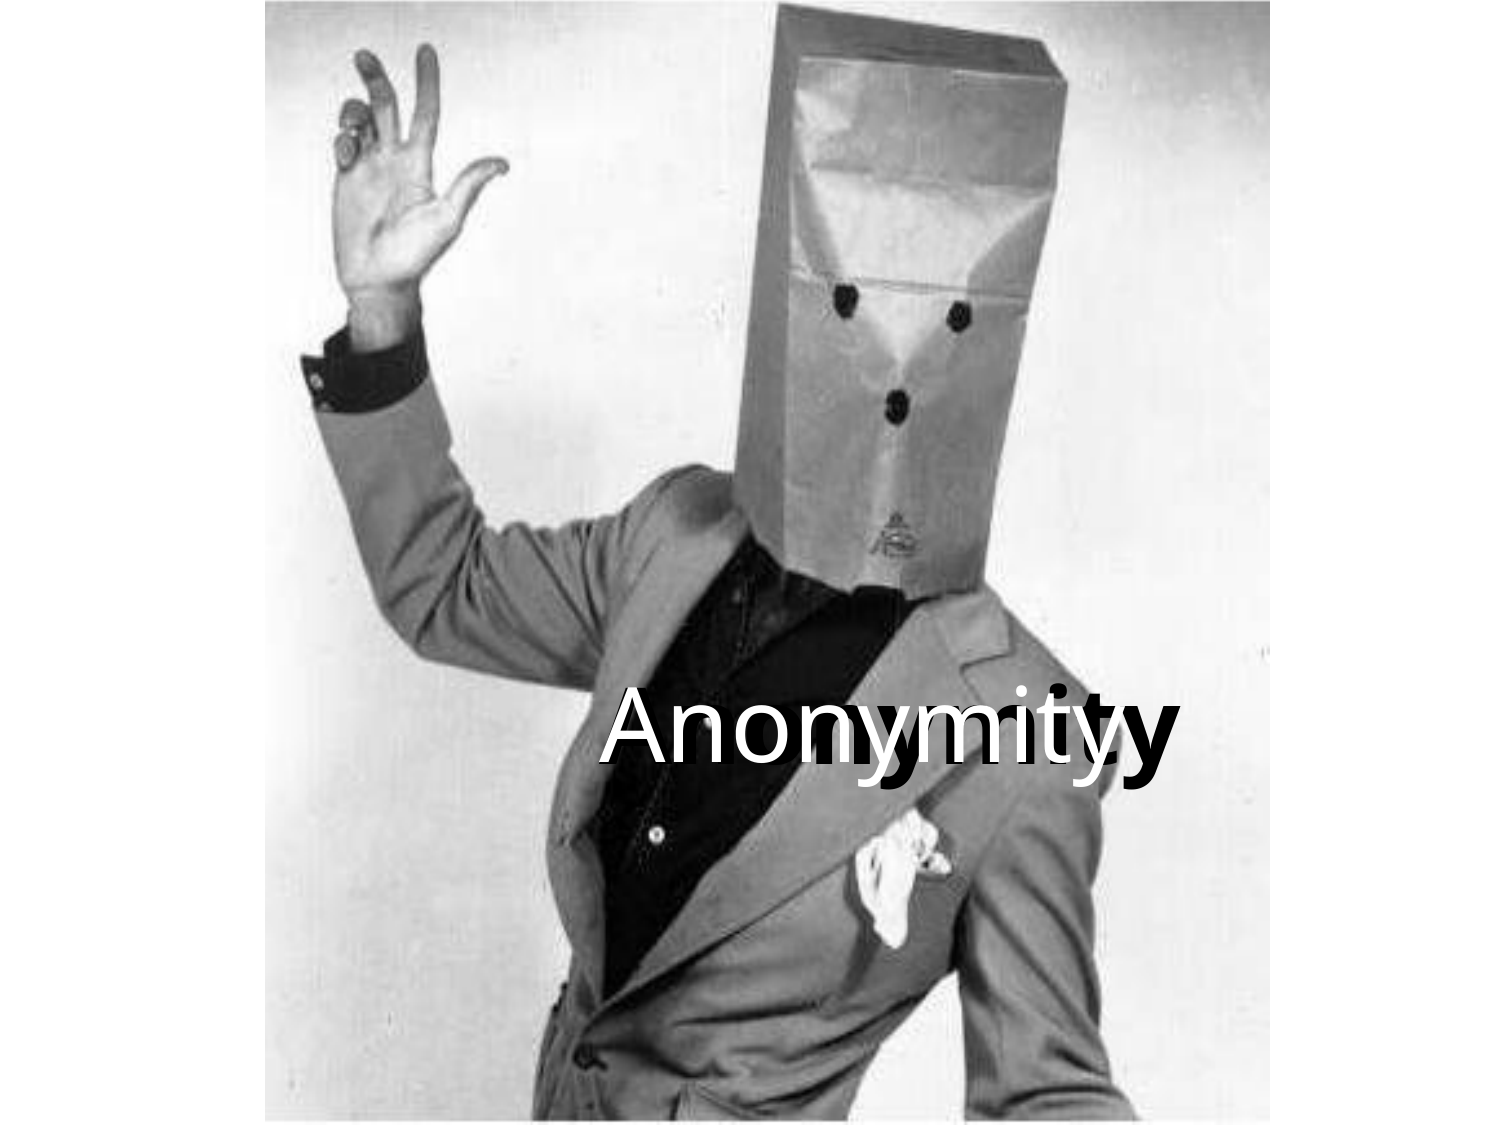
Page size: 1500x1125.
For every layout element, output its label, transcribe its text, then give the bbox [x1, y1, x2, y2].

text_box Anonymity [584, 649, 1102, 781]
picture [265, 0, 1270, 1125]
